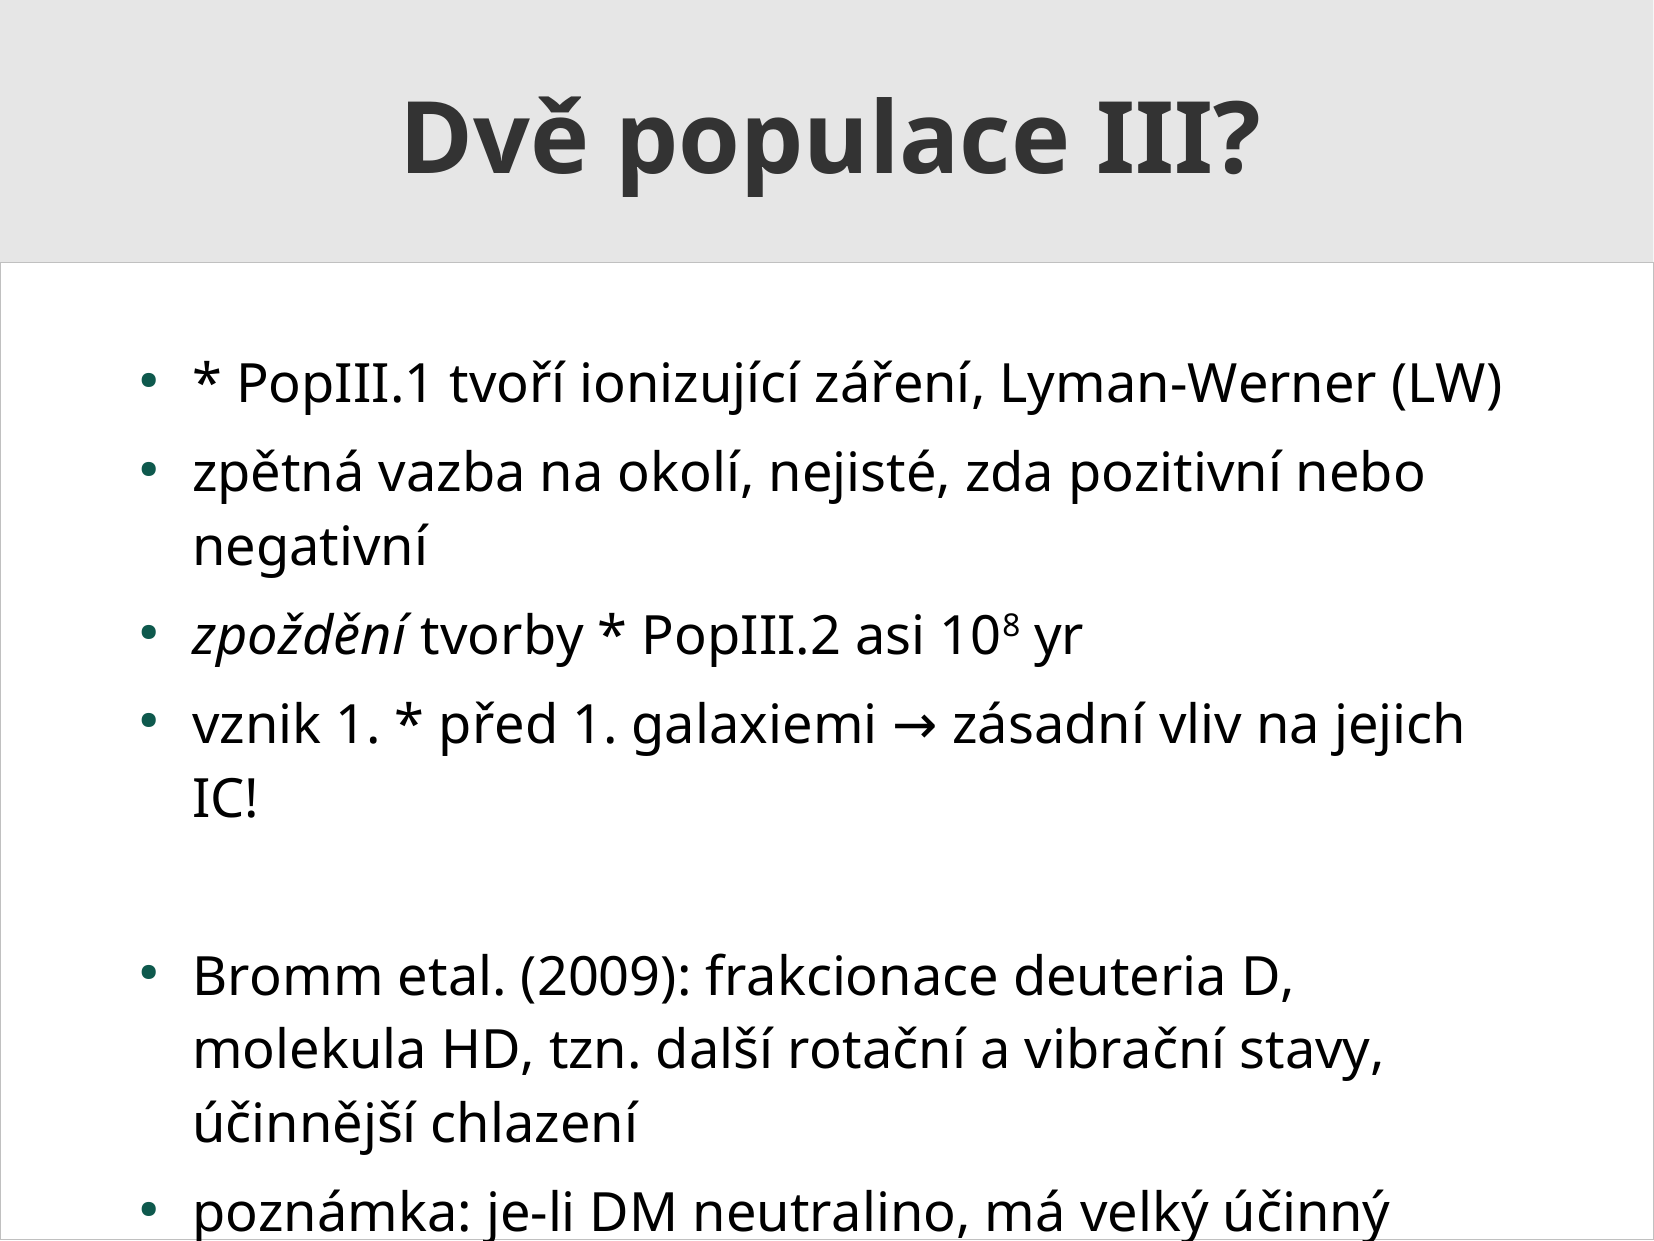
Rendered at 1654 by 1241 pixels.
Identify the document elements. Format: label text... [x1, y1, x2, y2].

title Dvě populace III? [124, 31, 1537, 239]
list * PopIII.1 tvoří ionizující záření, Lyman-Werner (LW) zpětná vazba na okolí, nejisté, zda pozitivní nebo negativní zpoždění tvorby * PopIII.2 asi 108 yr vznik 1. * před 1. galaxiemi → zásadní vliv na jejich IC! Bromm etal. (2009): frakcionace deuteria D, molekula HD, tzn. další rotační a vibrační stavy, účinnější chlazení poznámka: je-li DM neutralino, má velký účinný průřez pro anihilaci, materializace párů jiných částic [121, 344, 1534, 1064]
